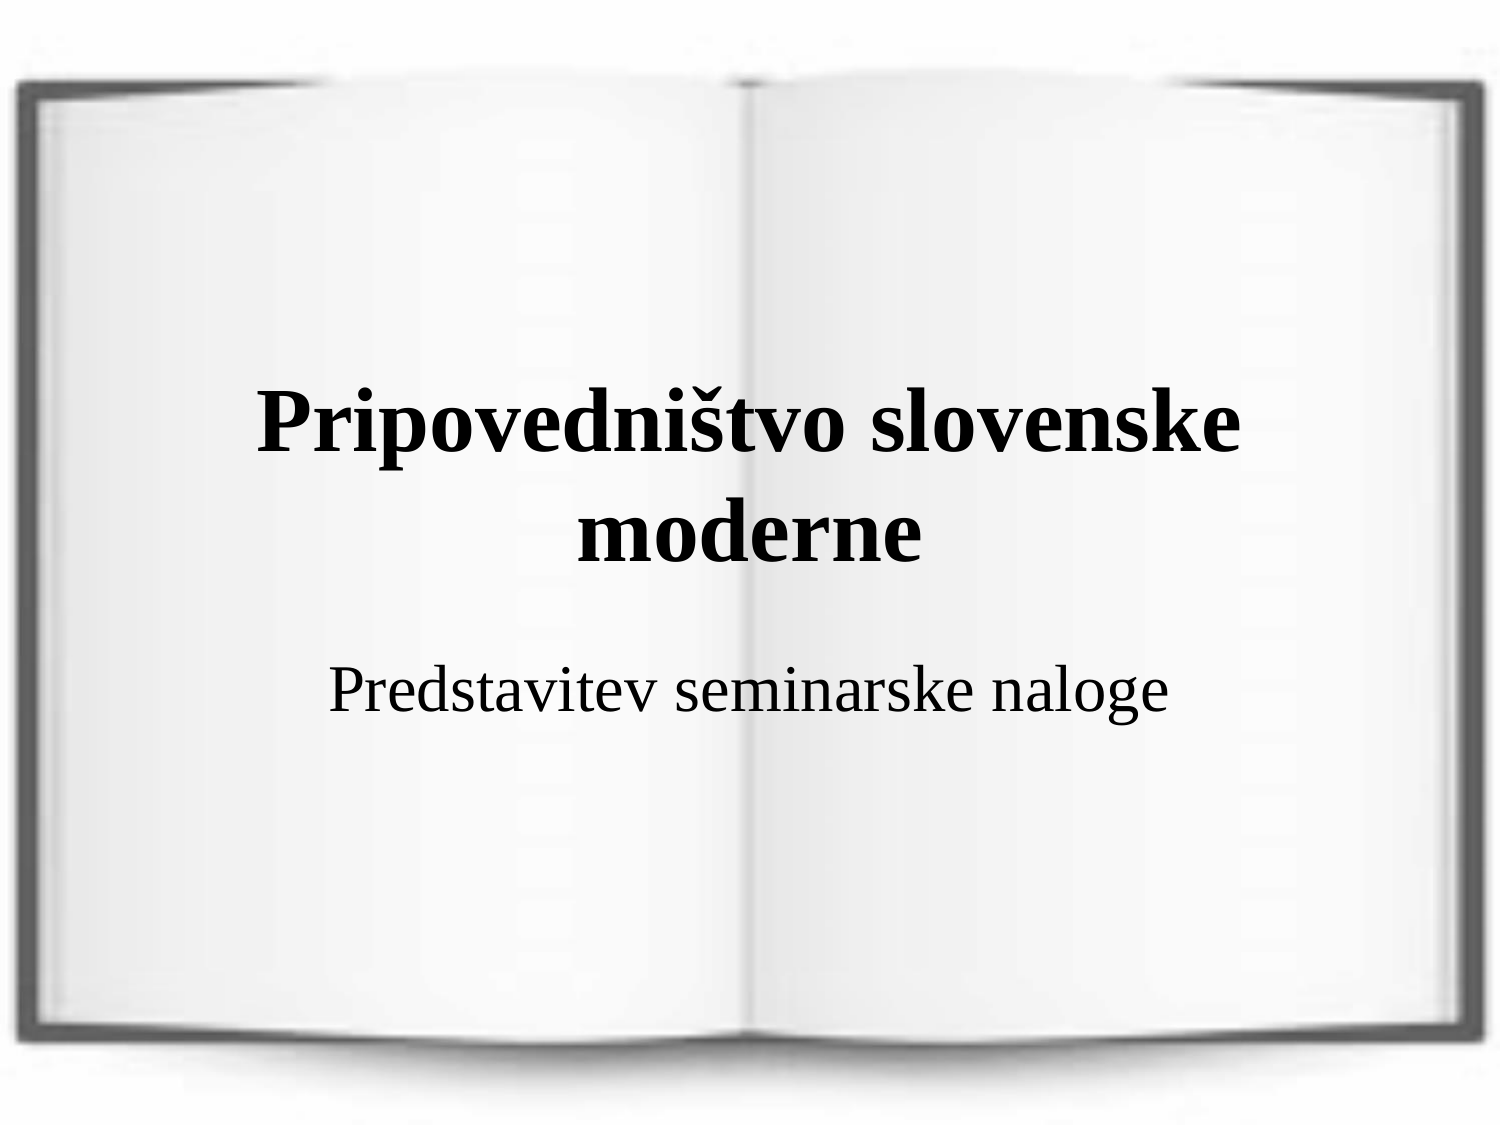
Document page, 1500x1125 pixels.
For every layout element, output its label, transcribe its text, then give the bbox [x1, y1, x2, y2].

title Pripovedništvo slovenske moderne [112, 349, 1388, 591]
picture [0, 0, 1500, 1125]
subtitle Predstavitev seminarske naloge [225, 637, 1275, 925]
